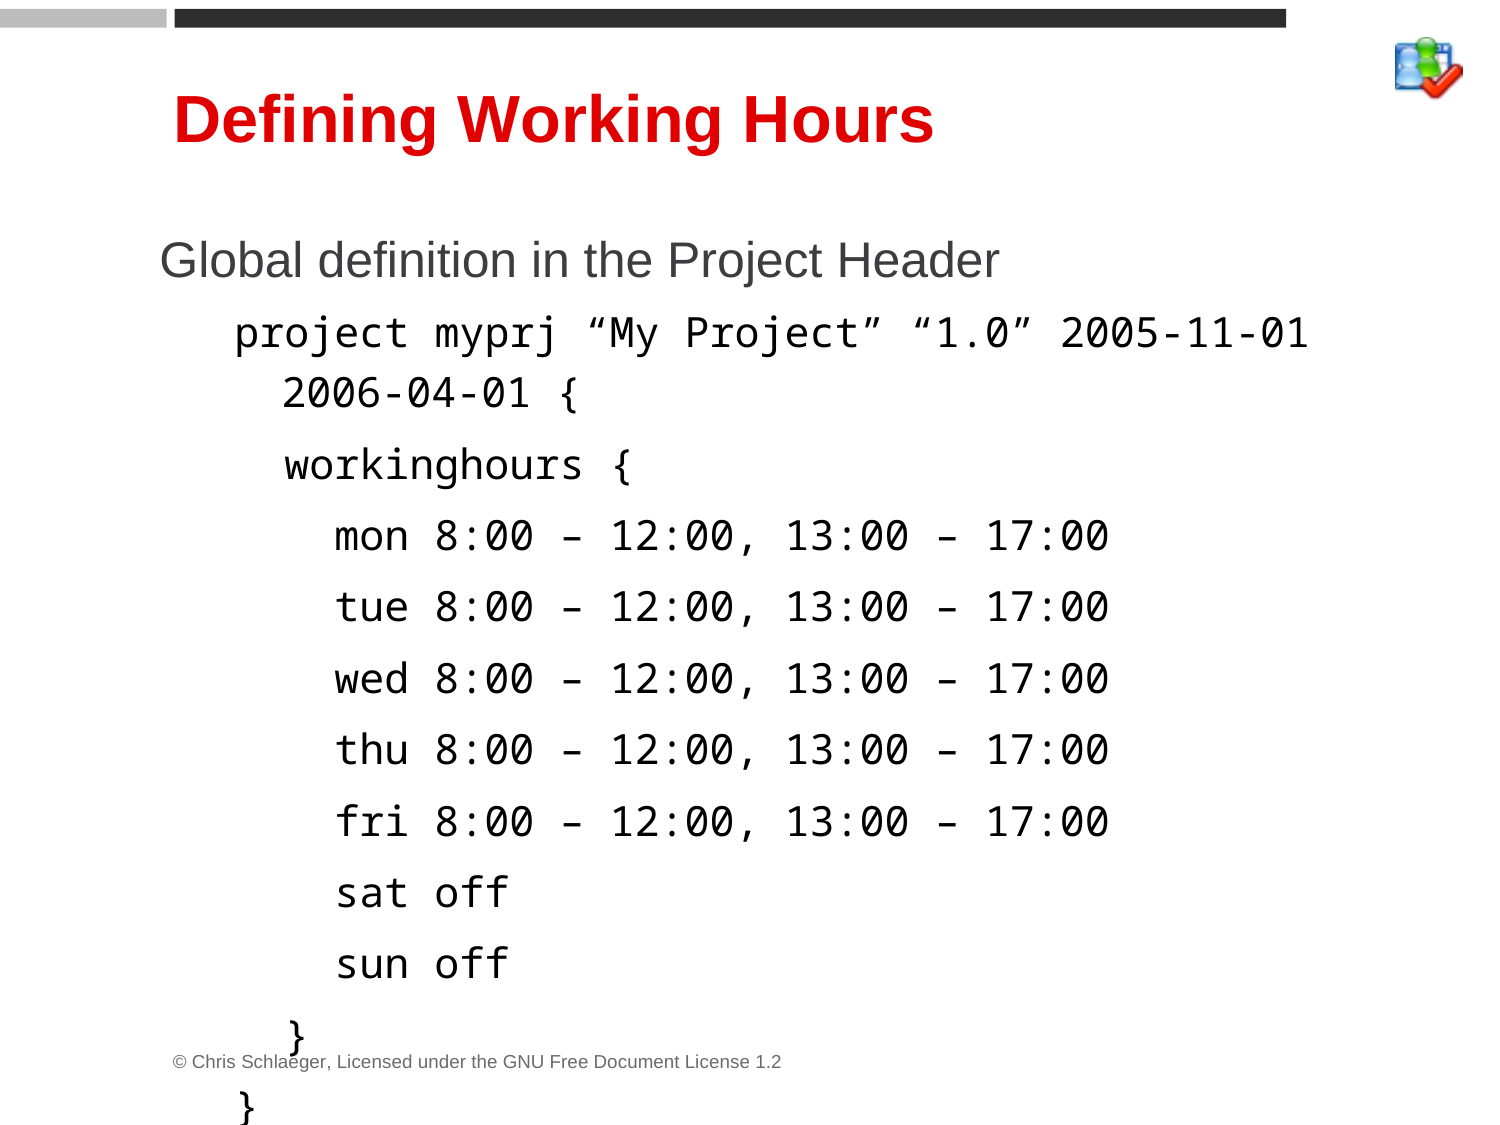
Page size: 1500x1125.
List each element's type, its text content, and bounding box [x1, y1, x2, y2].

list Global definition in the Project Header project myprj “My Project” “1.0” 2005-11-01 2006-04-01 { workinghours { mon 8:00 – 12:00, 13:00 – 17:00 tue 8:00 – 12:00, 13:00 – 17:00 wed 8:00 – 12:00, 13:00 – 17:00 thu 8:00 – 12:00, 13:00 – 17:00 fri 8:00 – 12:00, 13:00 – 17:00 sat off sun off } } [159, 234, 1395, 1033]
title Defining Working Hours [173, 41, 1395, 205]
picture [1395, 37, 1463, 105]
